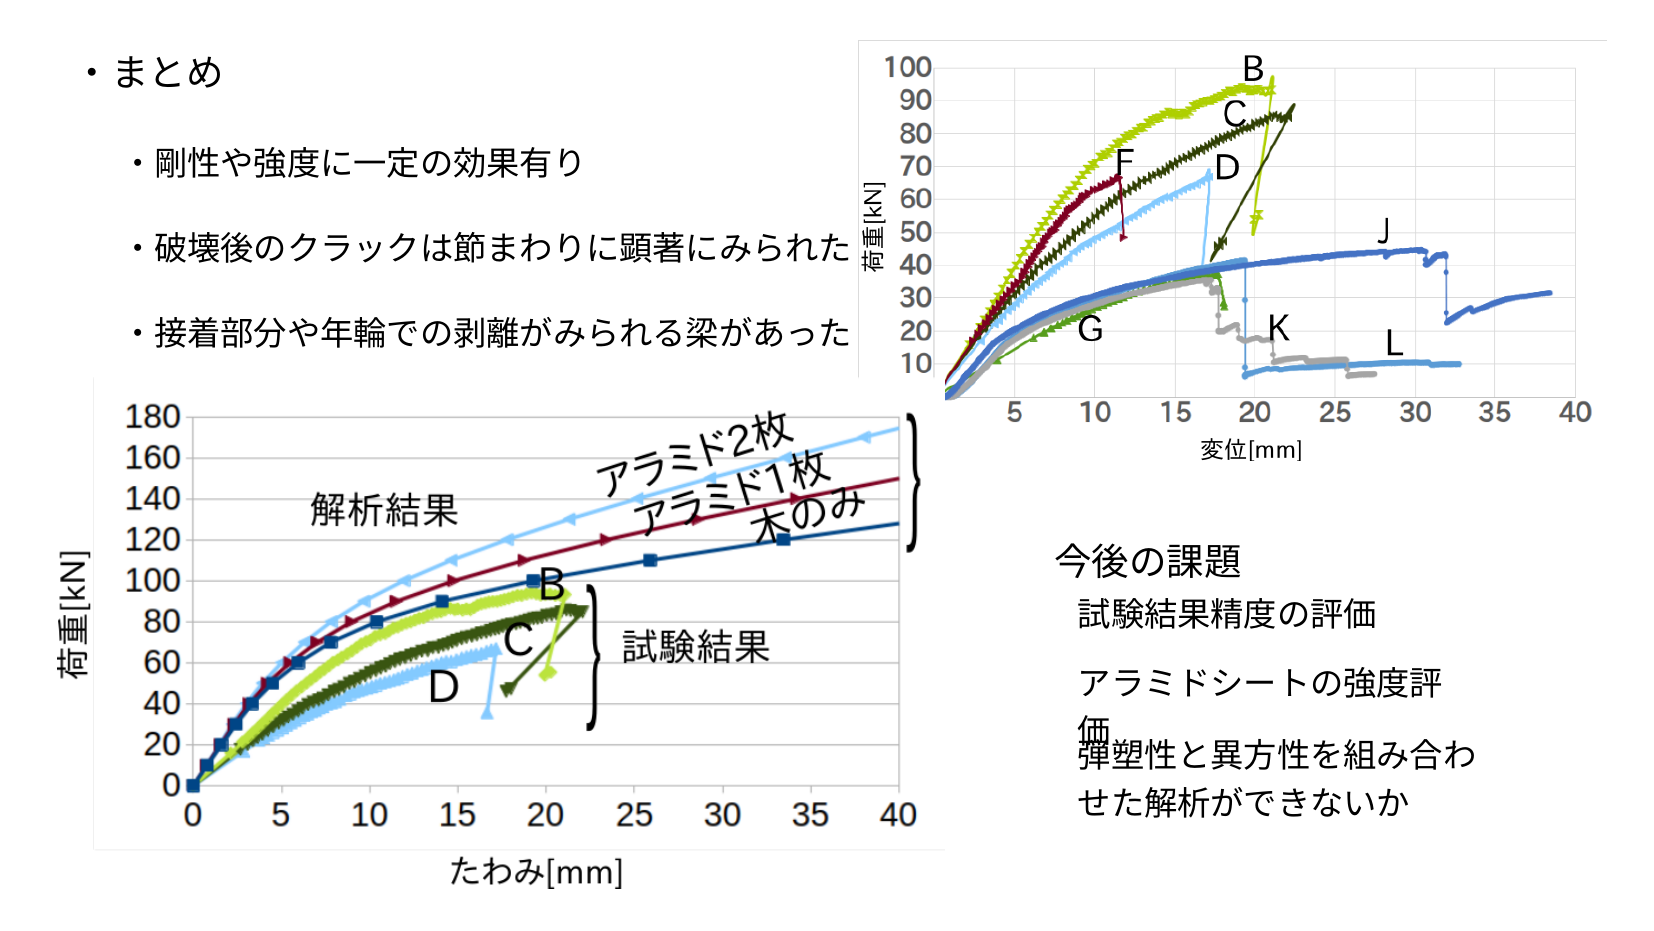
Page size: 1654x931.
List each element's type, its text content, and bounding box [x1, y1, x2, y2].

text_box 試験結果精度の評価 [1062, 580, 1418, 638]
text_box ・剛性や強度に一定の効果有り ・破壊後のクラックは節まわりに顕著にみられた ・接着部分や年輪での剥離がみられる梁があった [106, 129, 886, 377]
text_box 今後の課題 [1039, 524, 1465, 578]
text_box アラミドシートの強度評価 [1062, 649, 1465, 698]
text_box ・まとめ [59, 35, 308, 88]
text_box 弾塑性と異方性を組み合わせた解析ができないか [1062, 721, 1512, 804]
picture [57, 40, 1607, 889]
